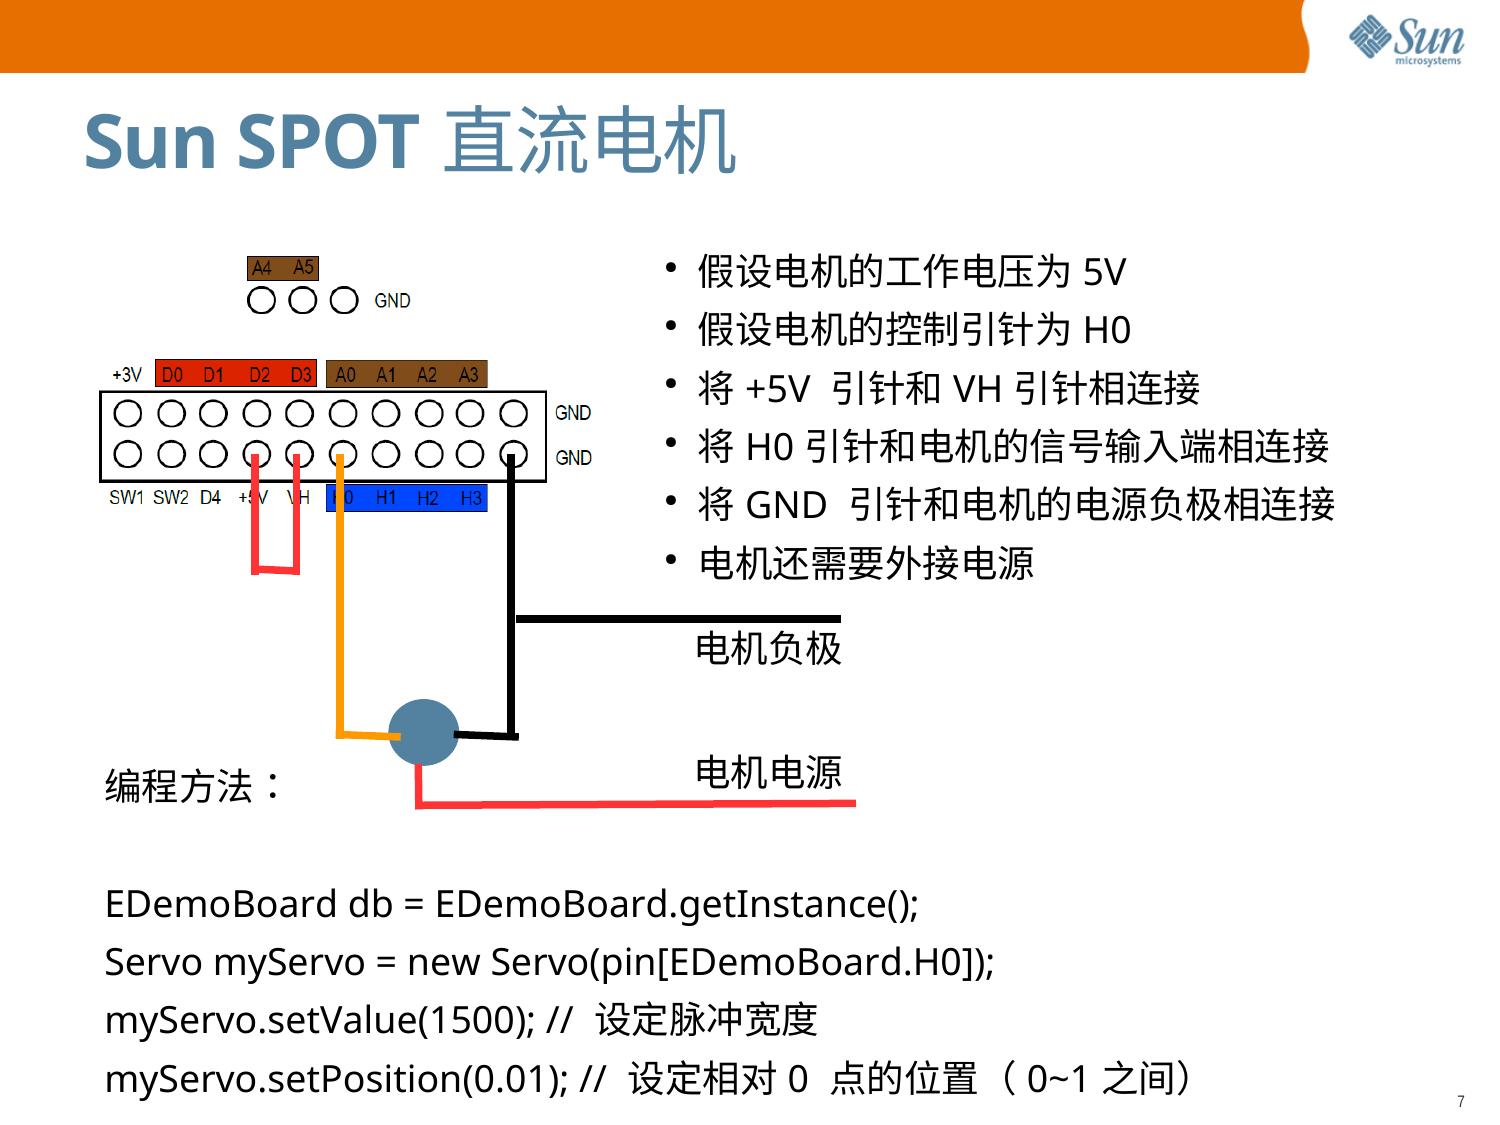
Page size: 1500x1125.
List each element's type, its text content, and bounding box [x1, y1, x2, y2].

text_box 电机负极 [693, 627, 844, 670]
text_box 假设电机的工作电压为5V 假设电机的控制引针为H0 将+5V 引针和VH引针相连接 将H0引针和电机的信号输入端相连接 将GND 引针和电机的电源负极相连接 电机还需要外接电源 [664, 250, 1456, 551]
title Sun SPOT直流电机 [83, 94, 1446, 199]
text_box 电机电源 [693, 751, 844, 794]
picture [0, 0, 1500, 73]
text_box [388, 699, 460, 766]
text_box 编程方法： EDemoBoard db = EDemoBoard.getInstance(); Servo myServo = new Servo(pin[EDemoBoard.H0]); myServo.setValue(1500); // 设定脉冲宽度 myServo.setPosition(0.01); // 设定相对0 点的位置（0~1之间） [104, 765, 1254, 1117]
picture [67, 236, 620, 533]
